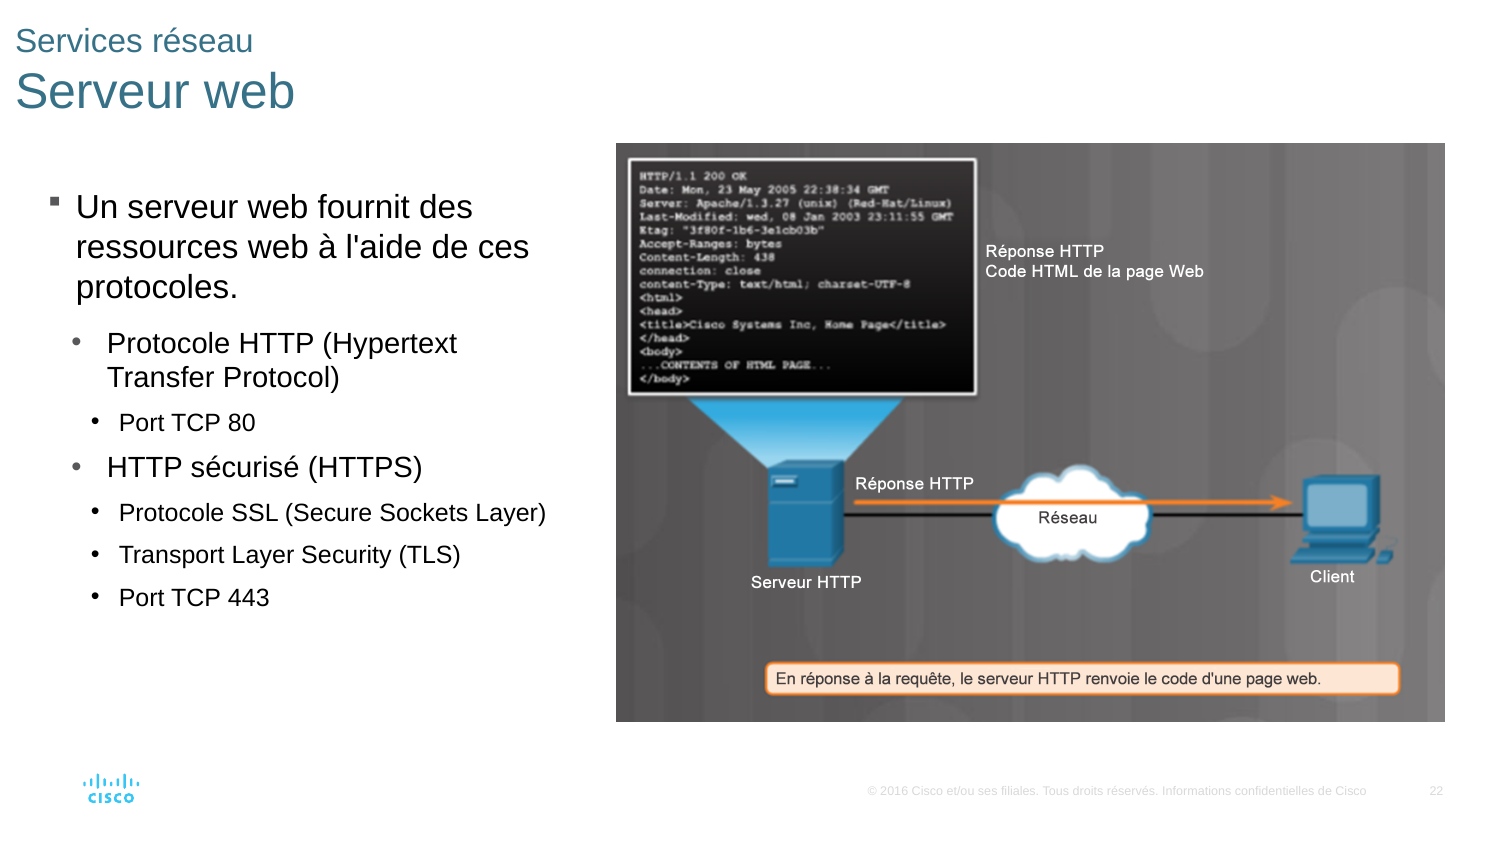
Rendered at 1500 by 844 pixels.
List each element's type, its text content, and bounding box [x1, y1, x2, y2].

title Services réseau Serveur web [0, 6, 1500, 131]
list Un serveur web fournit des ressources web à l'aide de ces protocoles. Protocole HTTP (Hypertext Transfer Protocol) Port TCP 80 HTTP sécurisé (HTTPS) Protocole SSL (Secure Sockets Layer) Transport Layer Security (TLS) Port TCP 443 [32, 177, 602, 651]
picture [616, 143, 1445, 722]
